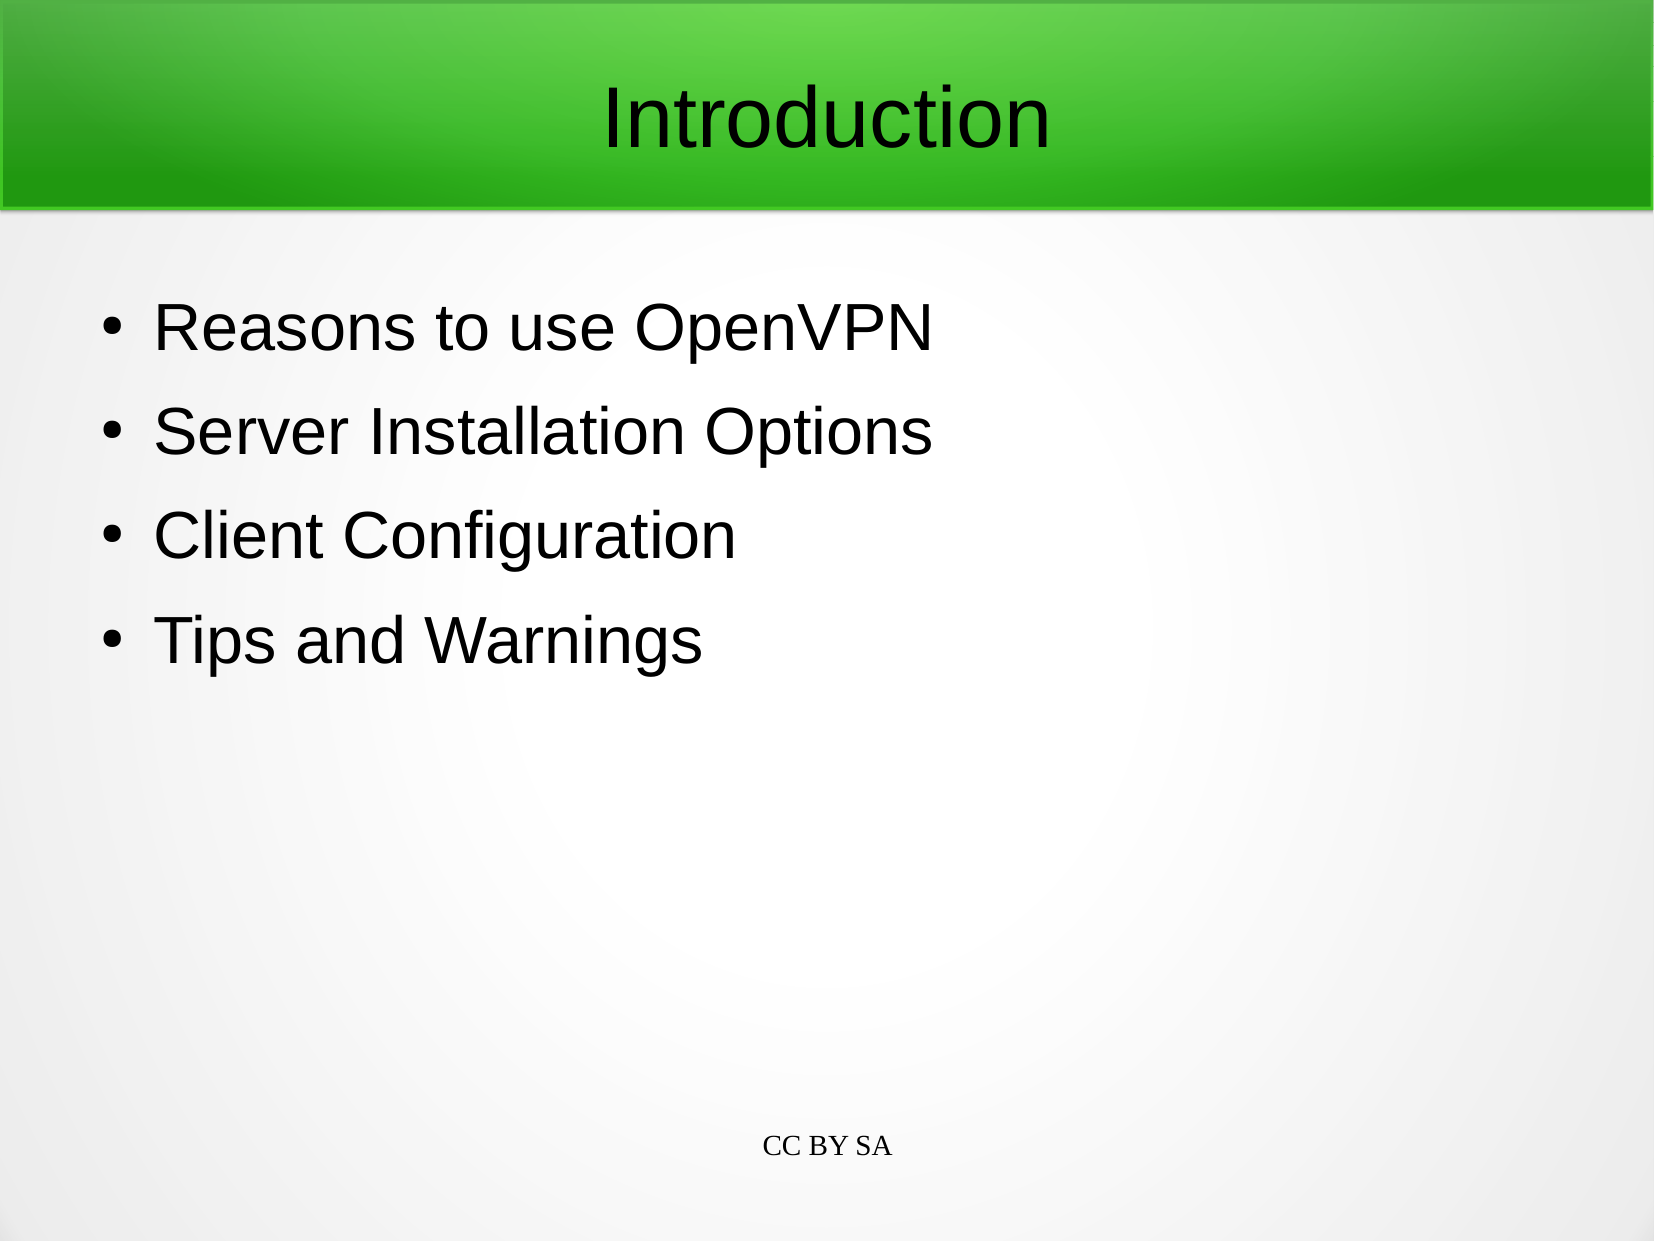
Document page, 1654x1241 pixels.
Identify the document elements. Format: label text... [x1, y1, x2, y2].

title Introduction [82, 47, 1571, 189]
list Reasons to use OpenVPN Server Installation Options Client Configuration Tips and Warnings [82, 290, 1571, 1010]
